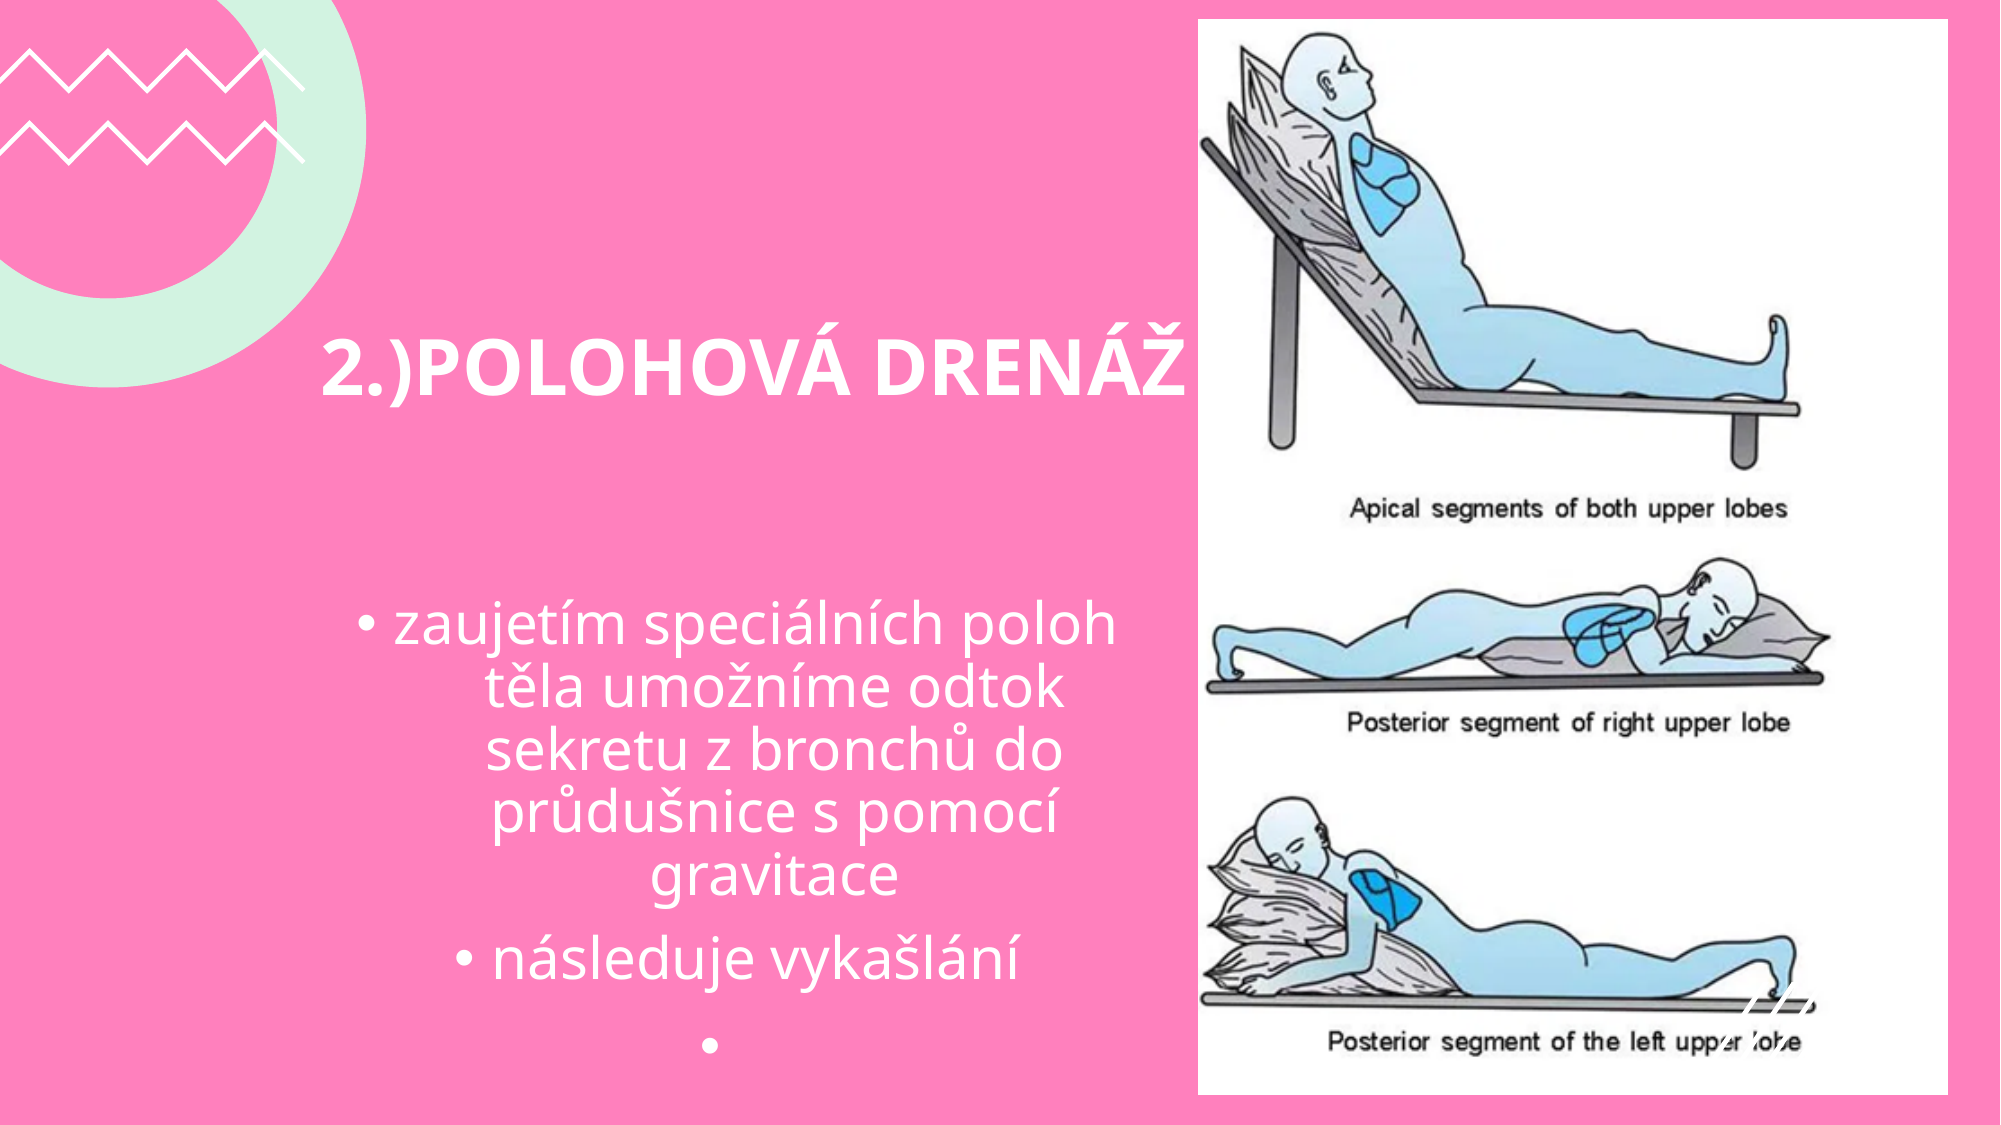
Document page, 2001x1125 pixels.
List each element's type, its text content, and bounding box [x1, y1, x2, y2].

title 2.)POLOHOVÁ DRENÁŽ [305, 242, 1198, 421]
picture [1198, 19, 1948, 1095]
list zaujetím speciálních poloh těla umožníme odtok sekretu z bronchů do průdušnice s pomocí gravitace následuje vykašlání [305, 586, 1170, 1079]
text_box [0, 0, 2000, 1125]
